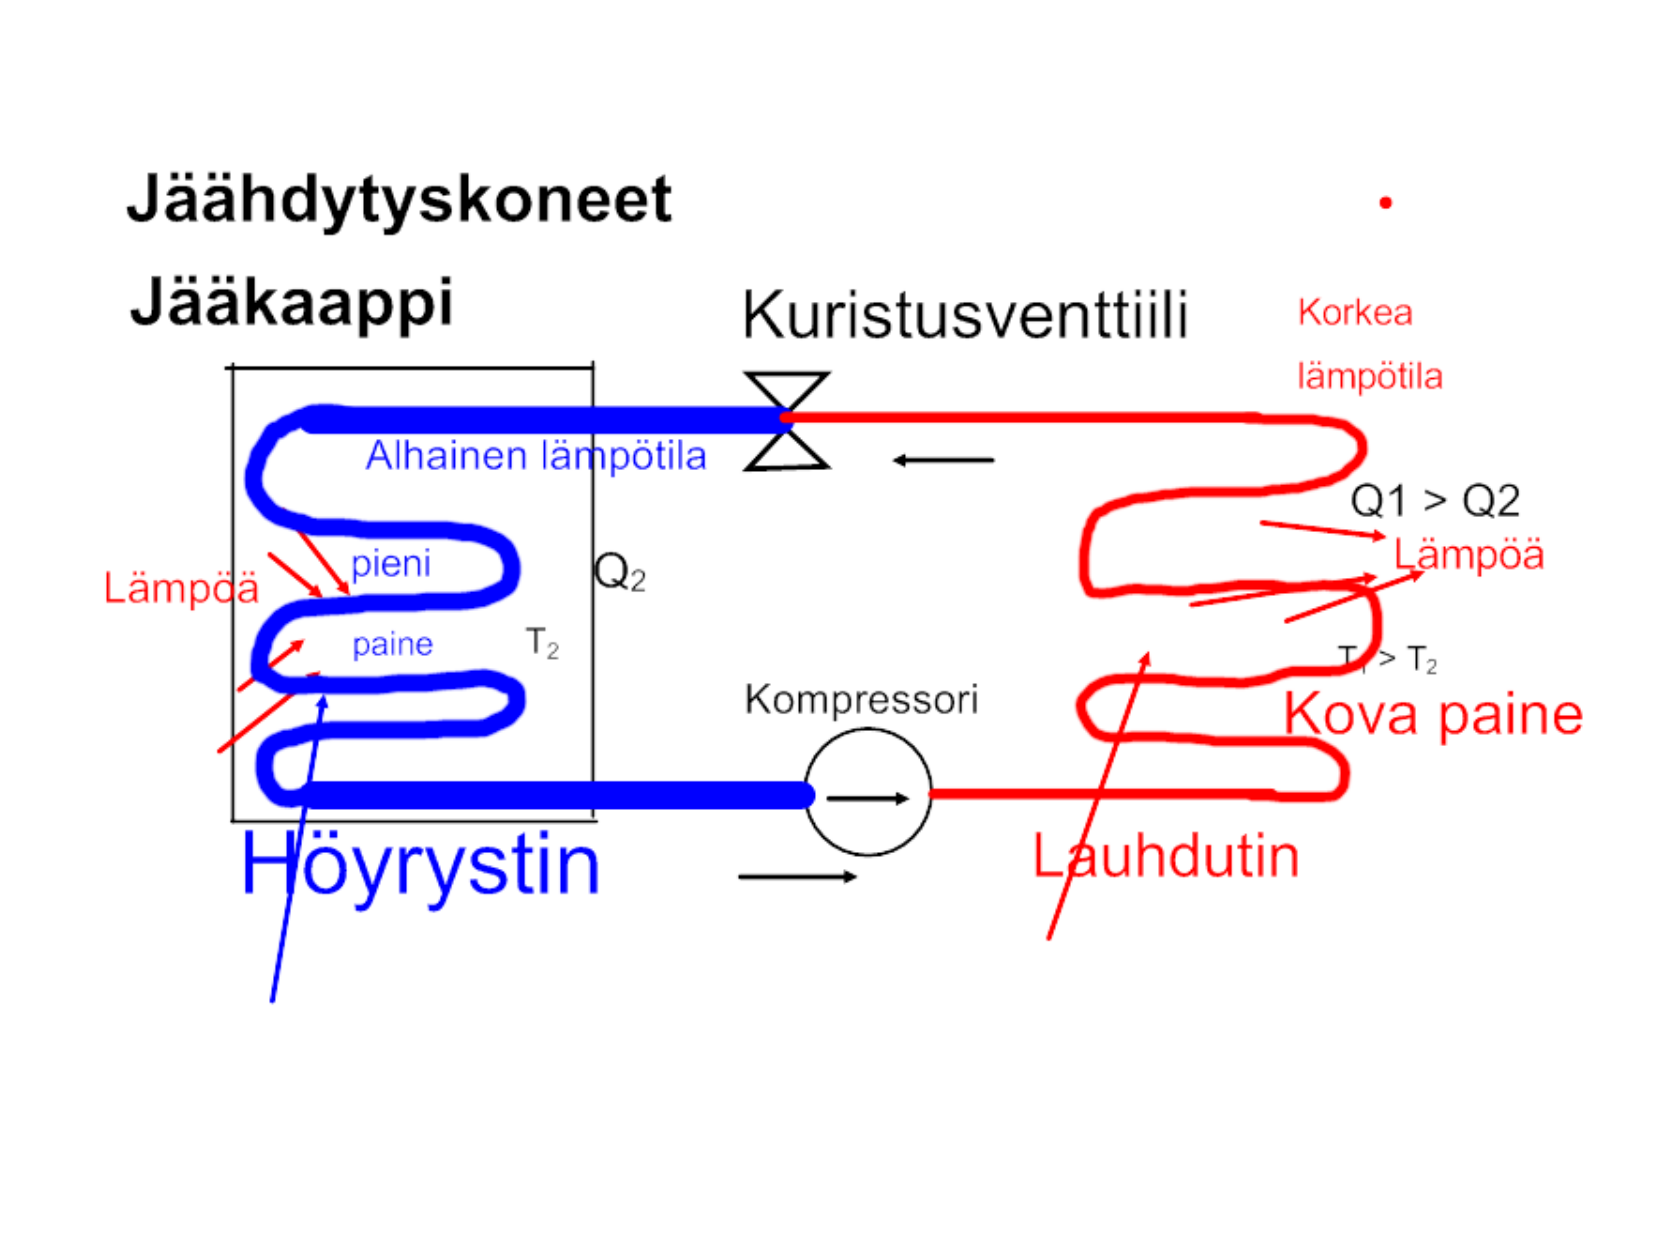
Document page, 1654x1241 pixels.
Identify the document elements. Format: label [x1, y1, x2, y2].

picture [47, 72, 1641, 1052]
